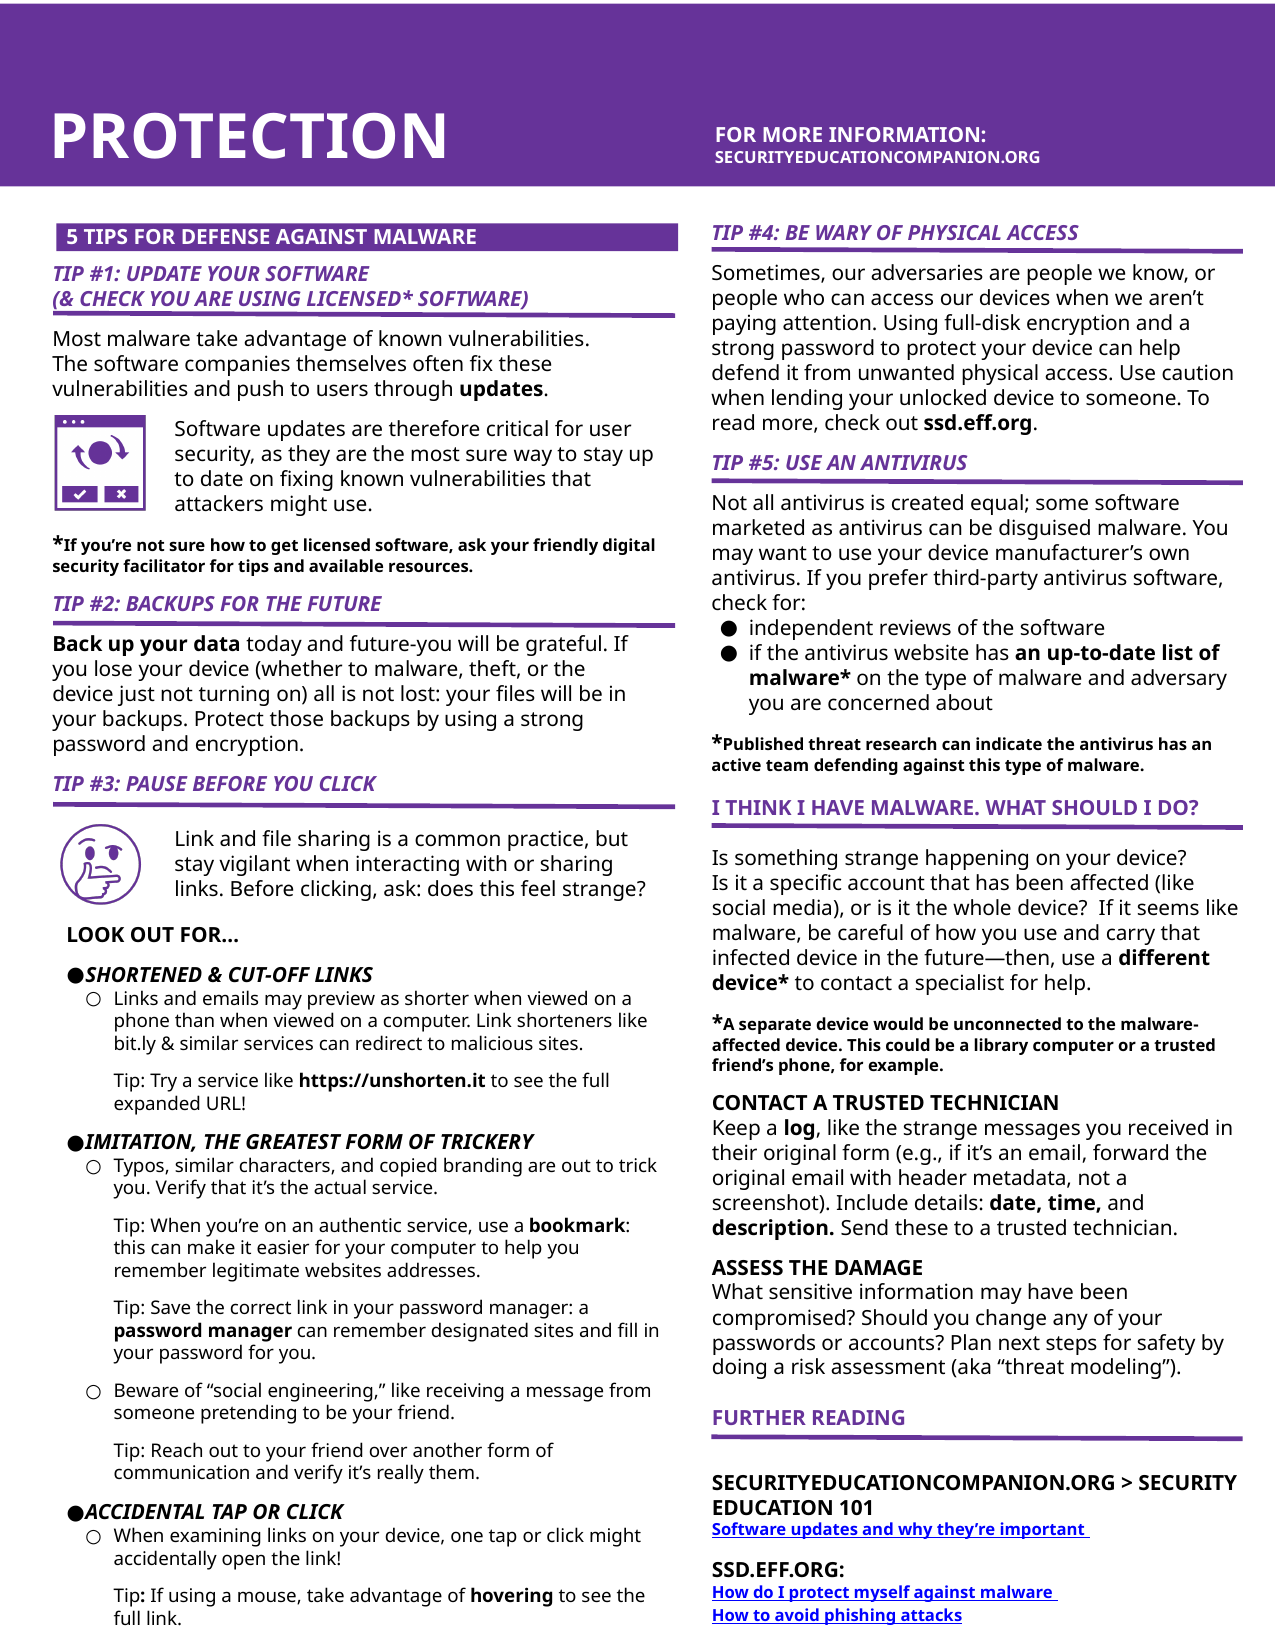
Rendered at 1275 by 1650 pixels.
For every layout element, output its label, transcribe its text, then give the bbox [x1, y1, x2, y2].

text_box 5 TIPS FOR DEFENSE AGAINST MALWARE [51, 210, 602, 239]
picture [47, 410, 153, 517]
text_box LOOK OUT FOR… SHORTENED & CUT-OFF LINKS Links and emails may preview as shorter when viewed on a phone than when viewed on a computer. Link shorteners like bit.ly & similar services can redirect to malicious sites. Tip: Try a service like https://unshorten.it to see the full expanded URL! IMITATION, THE GREATEST FORM OF TRICKERY Typos, similar characters, and copied branding are out to trick you. Verify that it’s the actual service. Tip: When you’re on an authentic service, use a bookmark: this can make it easier for your computer to help you remember legitimate websites addresses. Tip: Save the correct link in your password manager: a password manager can remember designated sites and fill in your password for you. Beware of “social engineering,” like receiving a message from someone pretending to be your friend. Tip: Reach out to your friend over another form of communication and verify it’s really them. ACCIDENTAL TAP OR CLICK When examining links on your device, one tap or click might accidentally open the link! Tip: If using a mouse, take advantage of hovering to see the full link. [51, 906, 682, 1609]
text_box I THINK I HAVE MALWARE. WHAT SHOULD I DO? Is something strange happening on your device? Is it a specific account that has been affected (like social media), or is it the whole device? If it seems like malware, be careful of how you use and carry that infected device in the future—then, use a different device* to contact a specialist for help. *A separate device would be unconnected to the malware-affected device. This could be a library computer or a trusted friend’s phone, for example. CONTACT A TRUSTED TECHNICIAN Keep a log, like the strange messages you received in their original form (e.g., if it’s an email, forward the original email with header metadata, not a screenshot). Include details: date, time, and description. Send these to a trusted technician. ASSESS THE DAMAGE What sensitive information may have been compromised? Should you change any of your passwords or accounts? Plan next steps for safety by doing a risk assessment (aka “threat modeling”). FURTHER READING SECURITYEDUCATIONCOMPANION.ORG > SECURITY EDUCATION 101 Software updates and why they’re important SSD.EFF.ORG: How do I protect myself against malware How to avoid phishing attacks [696, 754, 1258, 1650]
text_box FOR MORE INFORMATION: SECURITYEDUCATIONCOMPANION.ORG [699, 106, 1271, 180]
text_box TIP #4: BE WARY OF PHYSICAL ACCESS Sometimes, our adversaries are people we know, or people who can access our devices when we aren’t paying attention. Using full-disk encryption and a strong password to protect your device can help defend it from unwanted physical access. Use caution when lending your unlocked device to someone. To read more, check out ssd.eff.org. TIP #5: USE AN ANTIVIRUS Not all antivirus is created equal; some software marketed as antivirus can be disguised malware. You may want to use your device manufacturer’s own antivirus. If you prefer third-party antivirus software, check for: independent reviews of the software if the antivirus website has an up-to-date list of malware* on the type of malware and adversary you are concerned about *Published threat research can indicate the antivirus has an active team defending against this type of malware. [696, 204, 1258, 730]
text_box TIP #1: UPDATE YOUR SOFTWARE (& CHECK YOU ARE USING LICENSED* SOFTWARE) Most malware take advantage of known vulnerabilities. The software companies themselves often fix these vulnerabilities and push to users through updates. Software updates are therefore critical for user security, as they are the most sure way to stay up to date on fixing known vulnerabilities that attackers might use. *If you’re not sure how to get licensed software, ask your friendly digital security facilitator for tips and available resources. TIP #2: BACKUPS FOR THE FUTURE Back up your data today and future-you will be grateful. If you lose your device (whether to malware, theft, or the device just not turning on) all is not lost: your files will be in your backups. Protect those backups by using a strong password and encryption. TIP #3: PAUSE BEFORE YOU CLICK Link and file sharing is a common practice, but stay vigilant when interacting with or sharing links. Before clicking, ask: does this feel strange? [37, 205, 682, 918]
picture [57, 820, 144, 907]
text_box PROTECTION [0, 3, 1275, 187]
